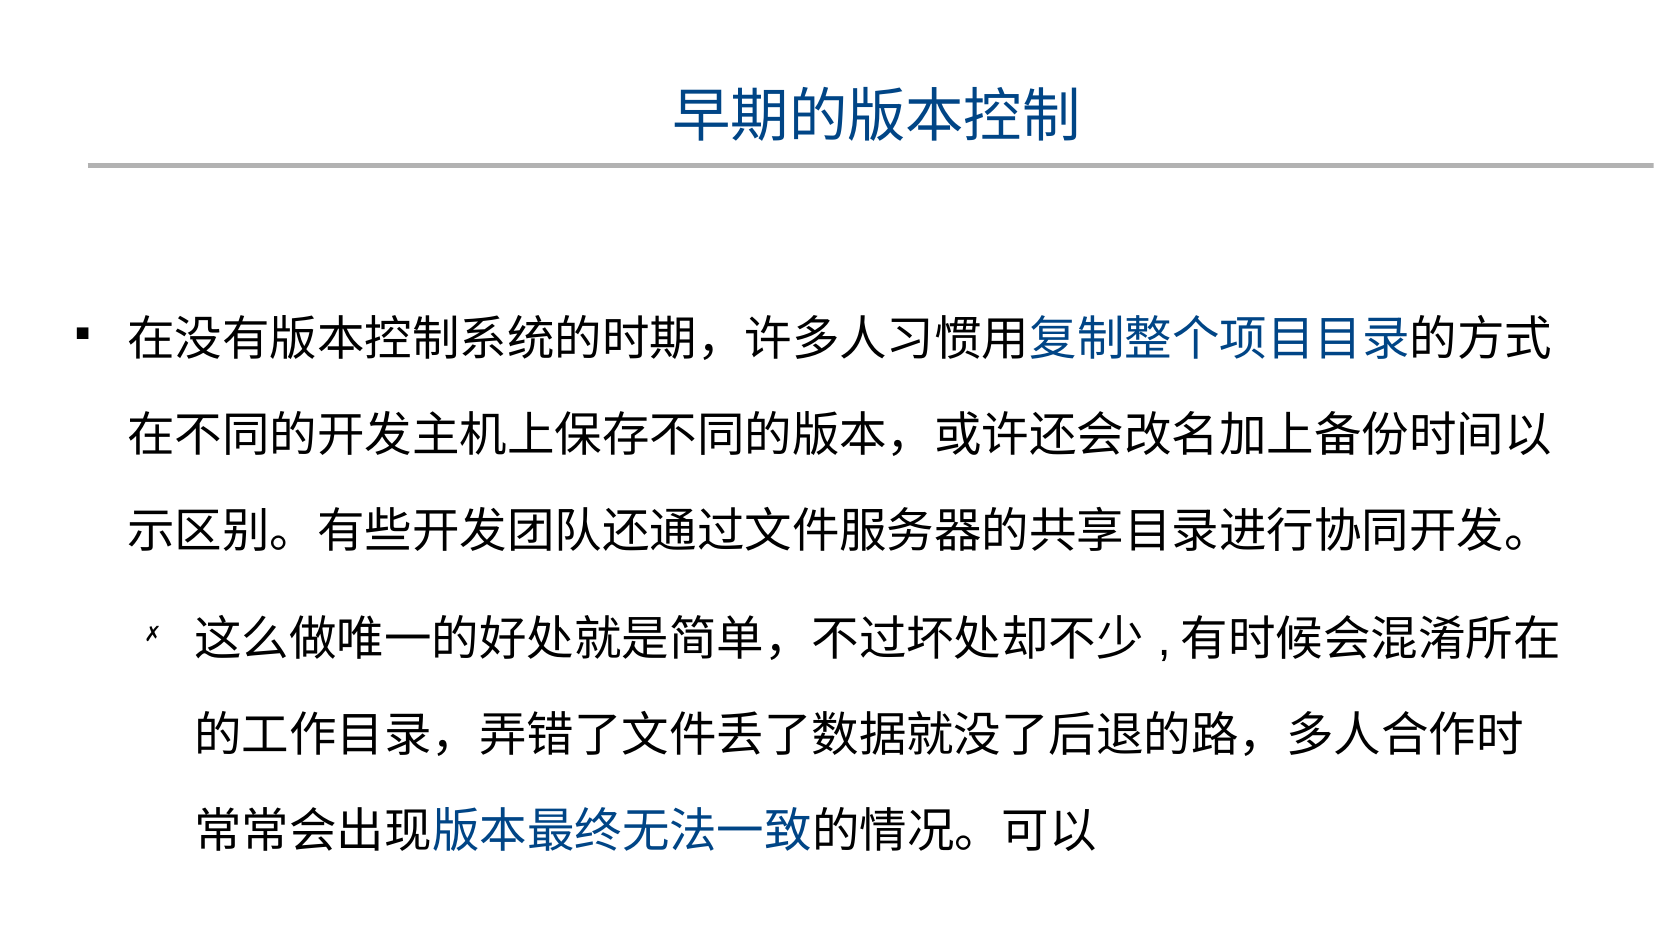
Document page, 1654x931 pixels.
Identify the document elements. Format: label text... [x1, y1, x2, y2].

title 早期的版本控制 [87, 61, 1654, 162]
list 在没有版本控制系统的时期，许多人习惯用复制整个项目目录的方式在不同的开发主机上保存不同的版本，或许还会改名加上备份时间以示区别。有些开发团队还通过文件服务器的共享目录进行协同开发。 这么做唯一的好处就是简单，不过坏处却不少,有时候会混淆所在的工作目录，弄错了文件丢了数据就没了后退的路，多人合作时常常会出现版本最终无法一致的情况。可以 [60, 272, 1565, 886]
